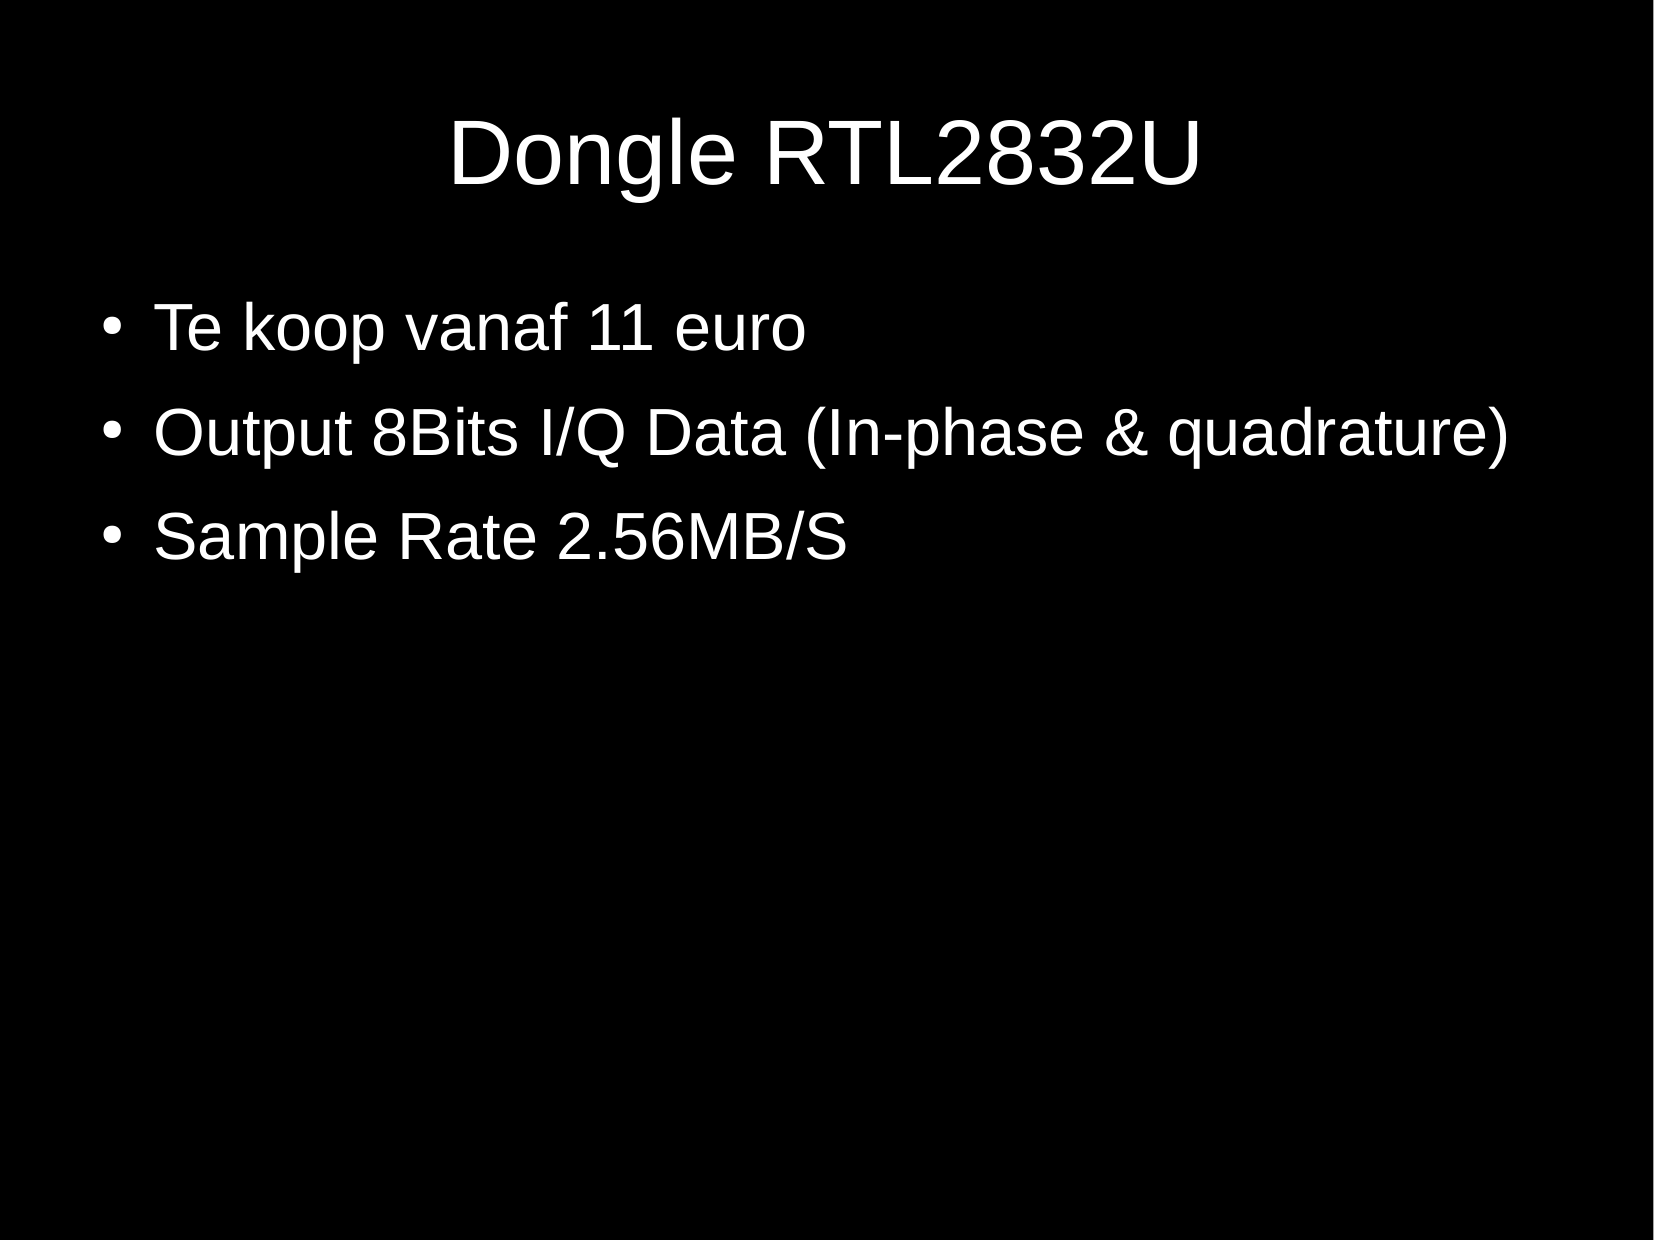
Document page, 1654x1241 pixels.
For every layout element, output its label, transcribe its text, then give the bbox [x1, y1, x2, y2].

title Dongle RTL2832U [82, 49, 1571, 257]
list Te koop vanaf 11 euro Output 8Bits I/Q Data (In-phase & quadrature) Sample Rate 2.56MB/S [82, 290, 1571, 1010]
